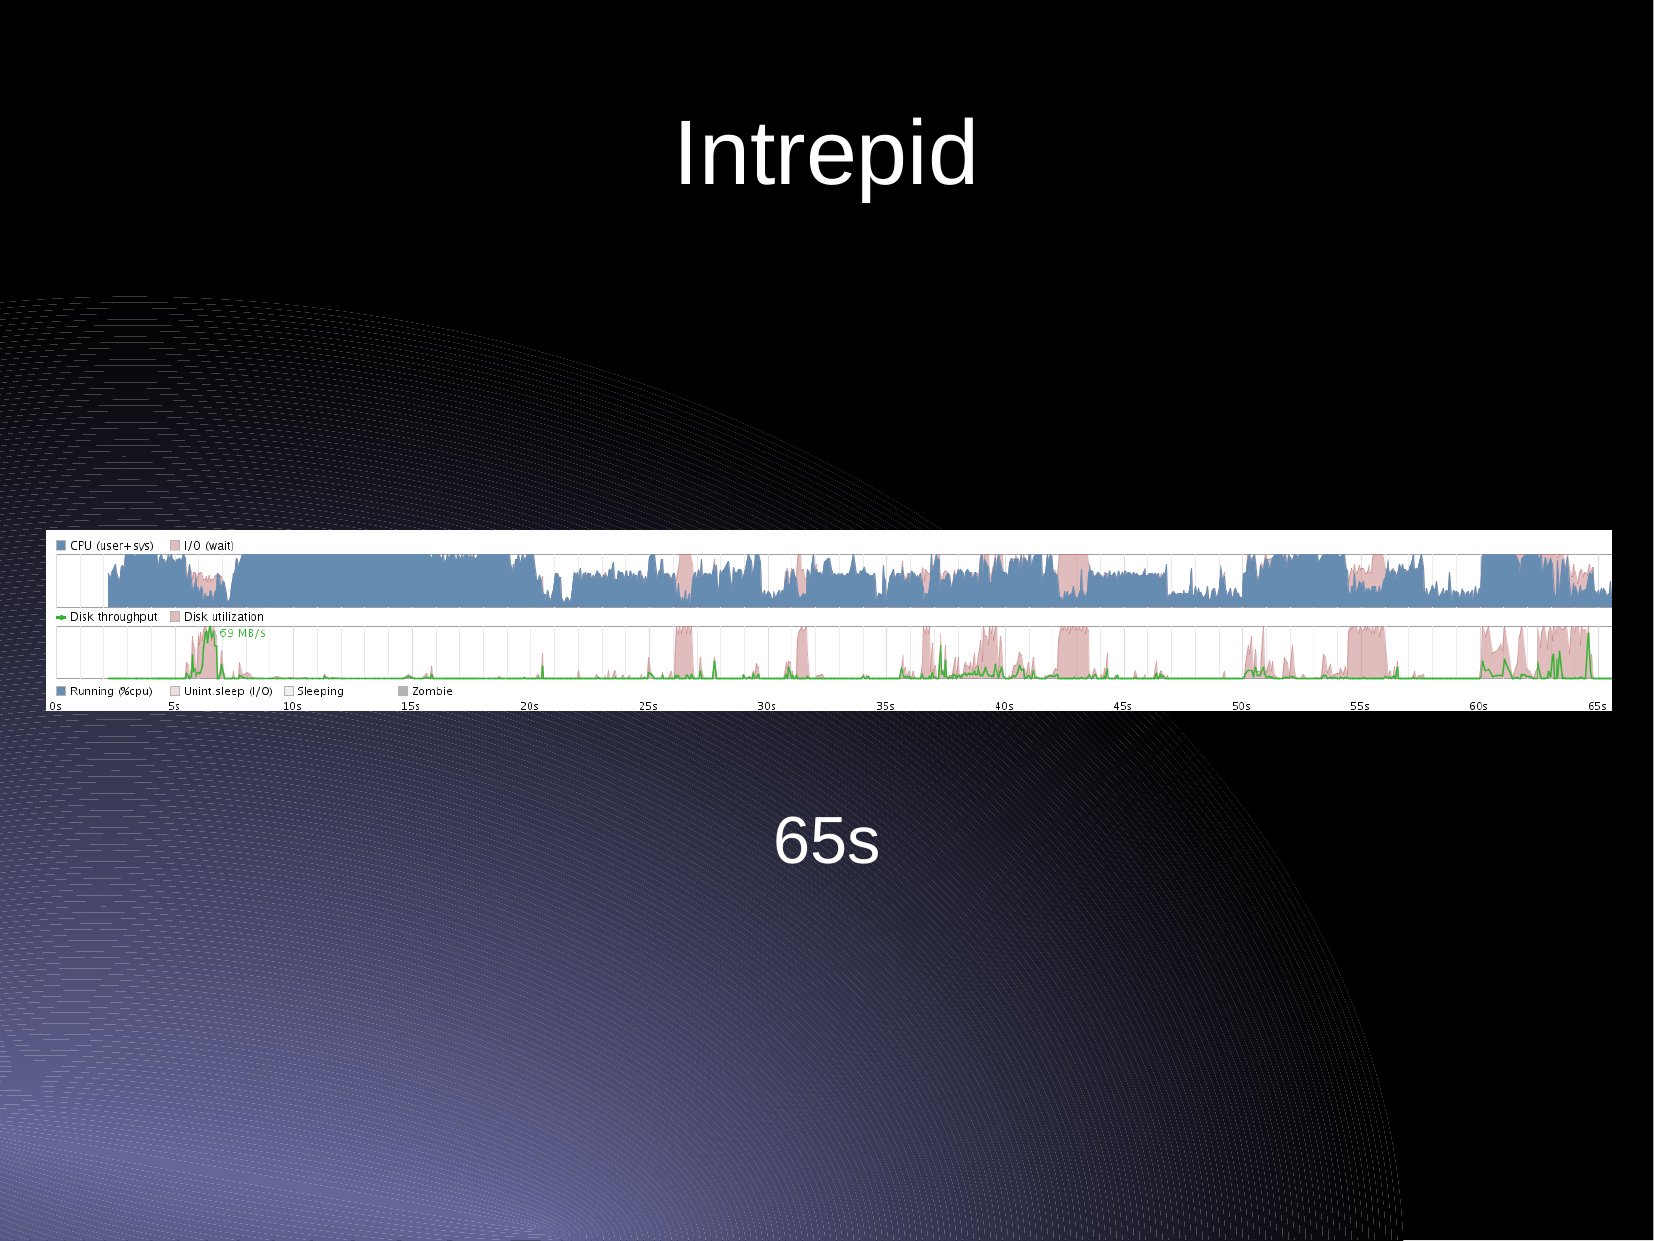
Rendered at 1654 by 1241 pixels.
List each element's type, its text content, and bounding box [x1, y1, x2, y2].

picture [1571, 530, 1612, 711]
picture [46, 530, 82, 711]
subtitle 65s [82, 56, 1571, 1102]
